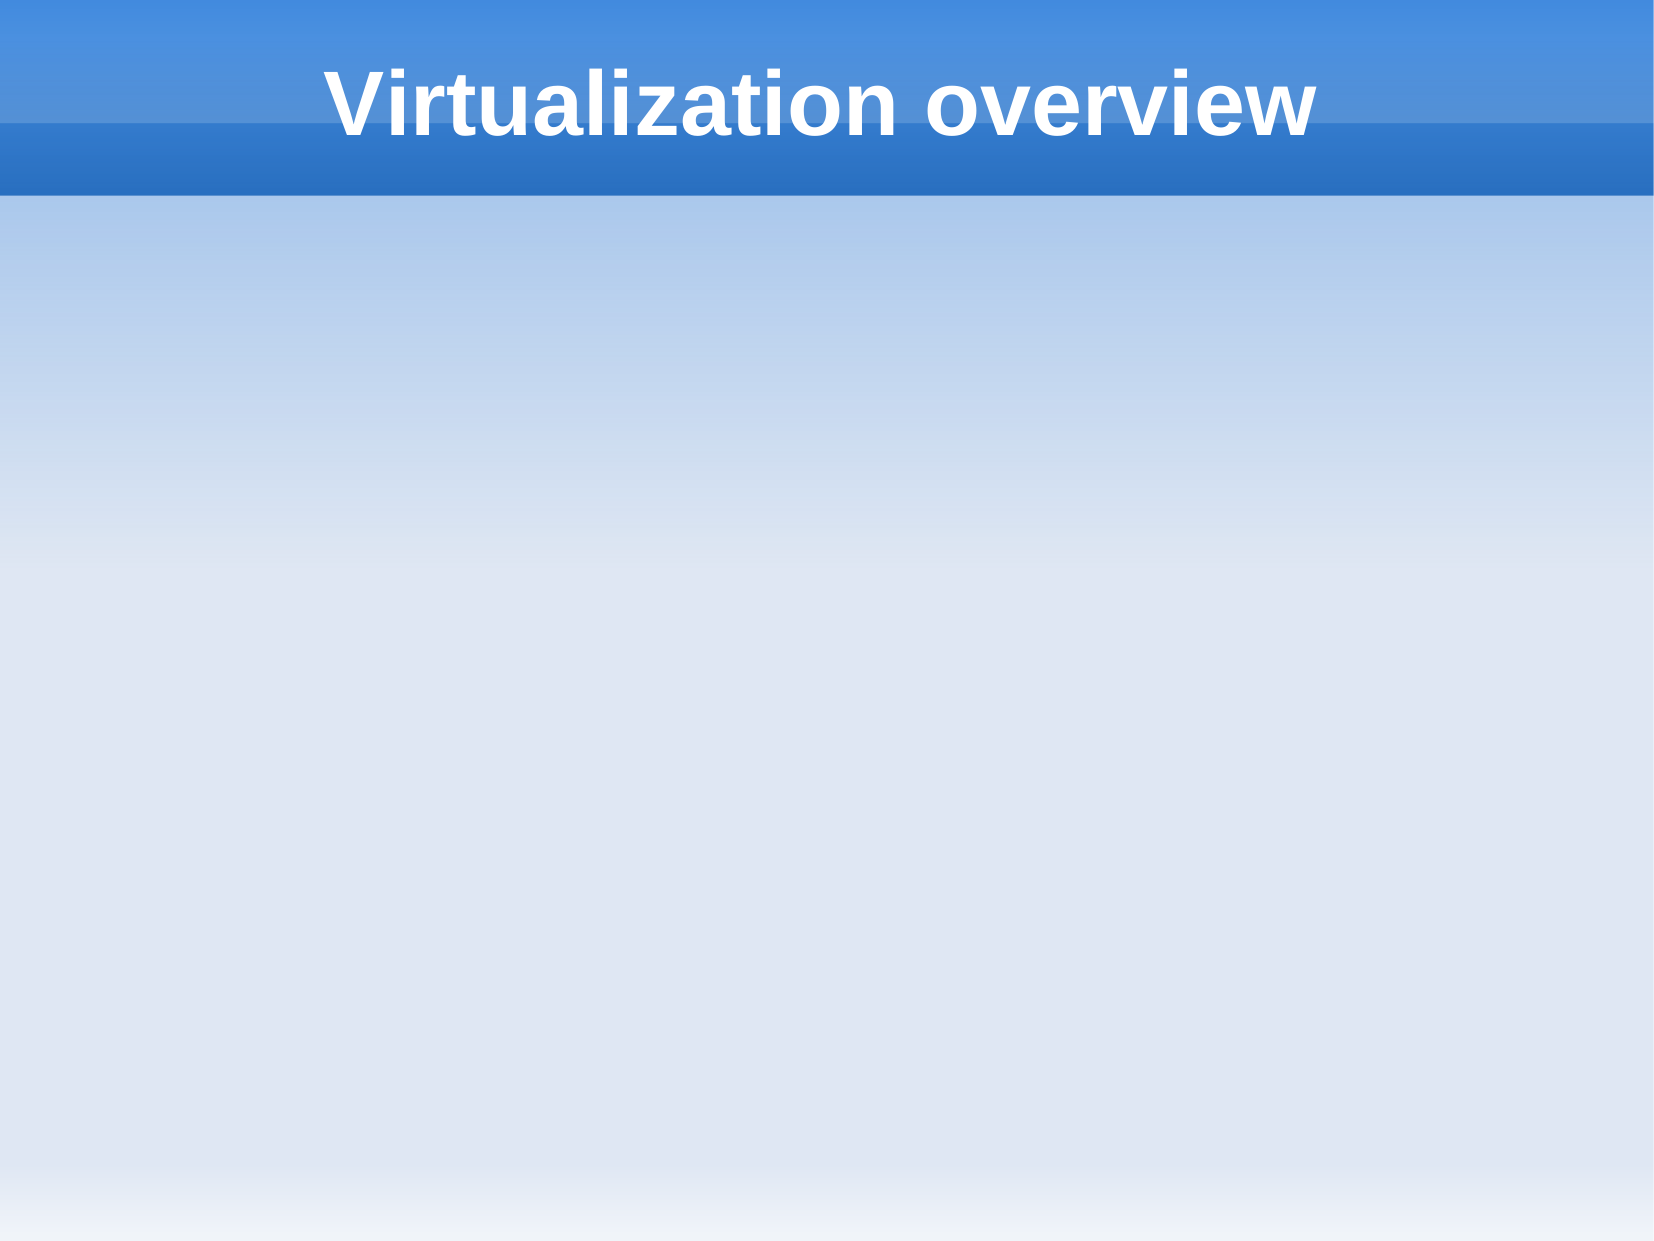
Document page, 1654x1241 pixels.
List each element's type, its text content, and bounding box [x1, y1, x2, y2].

picture [0, 0, 1654, 1241]
title Virtualization overview [76, 7, 1565, 200]
